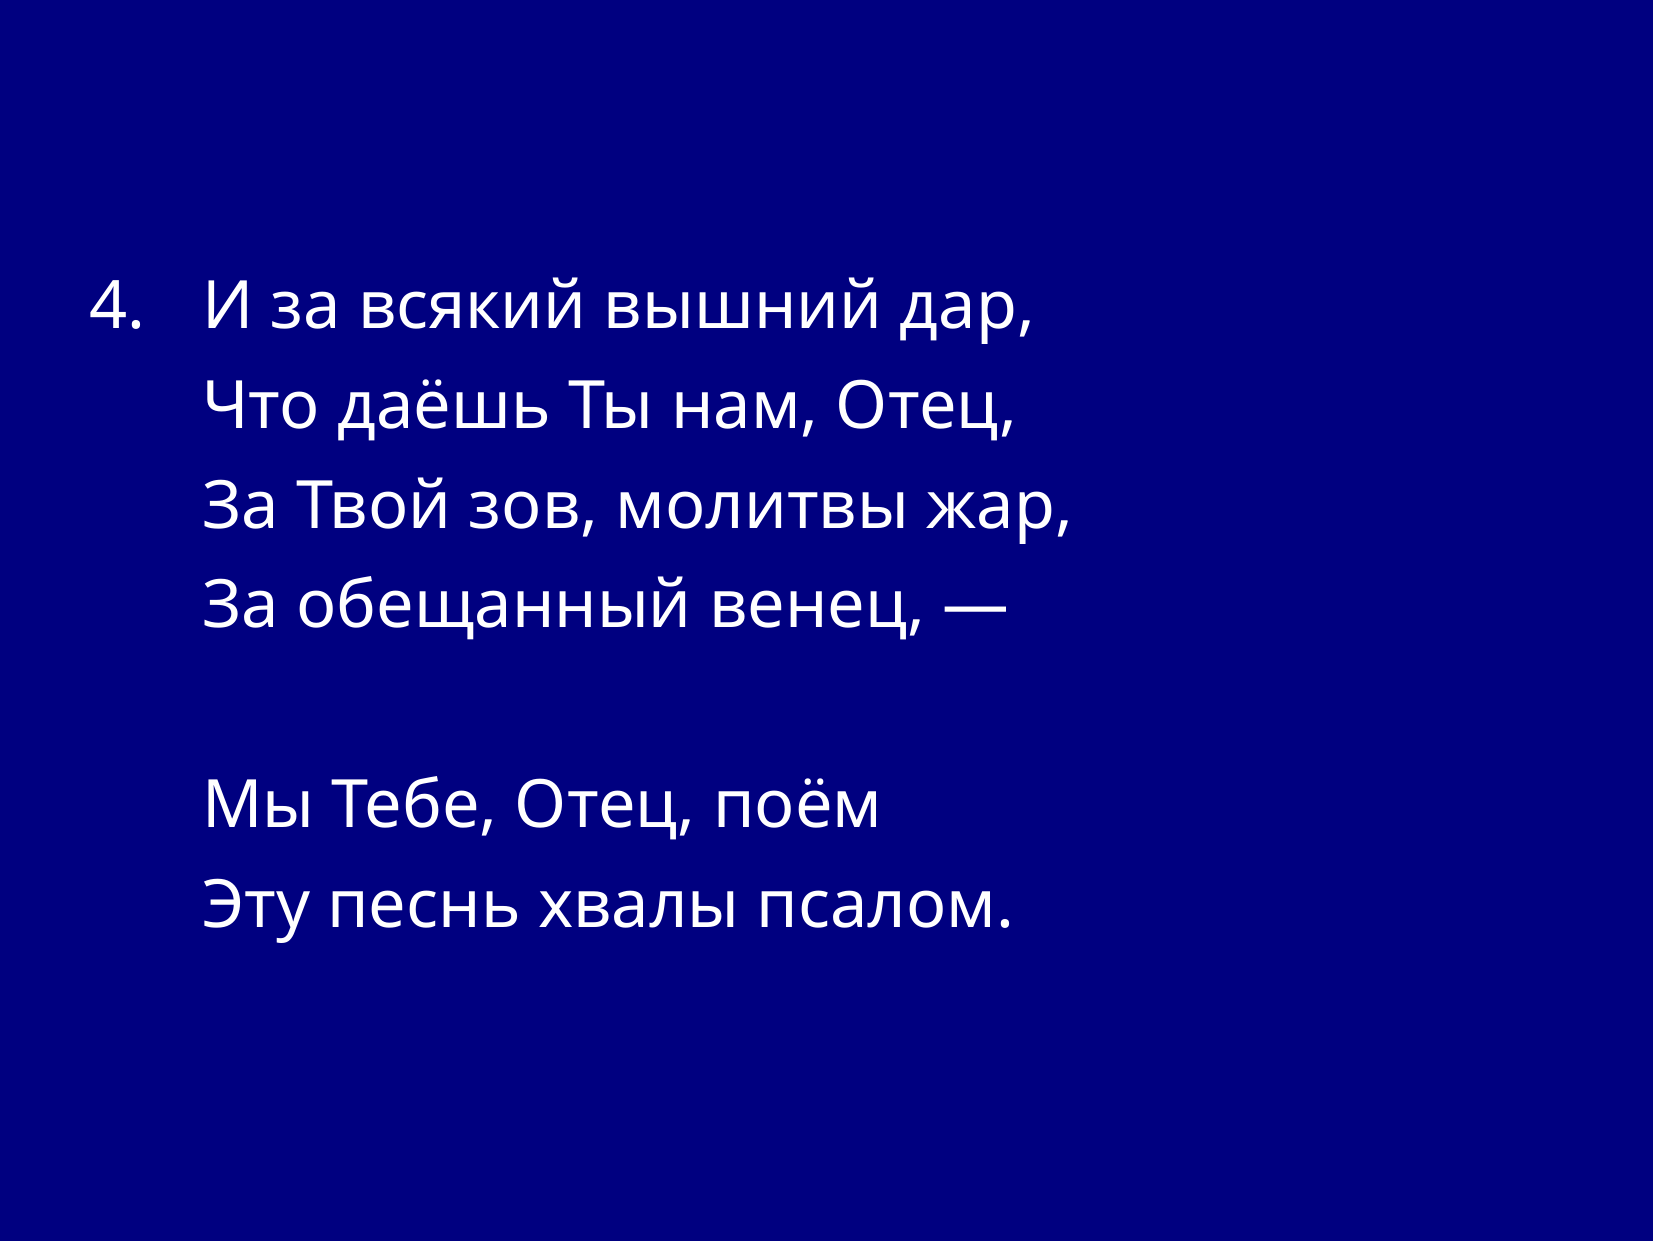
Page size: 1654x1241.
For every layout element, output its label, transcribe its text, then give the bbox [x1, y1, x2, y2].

text_box 4. И за всякий вышний дар, Что даёшь Ты нам, Отец, За Твой зов, молитвы жар, За обещанный венец, ― Мы Тебе, Отец, поём Эту песнь хвалы псалом. [75, 150, 1576, 1163]
